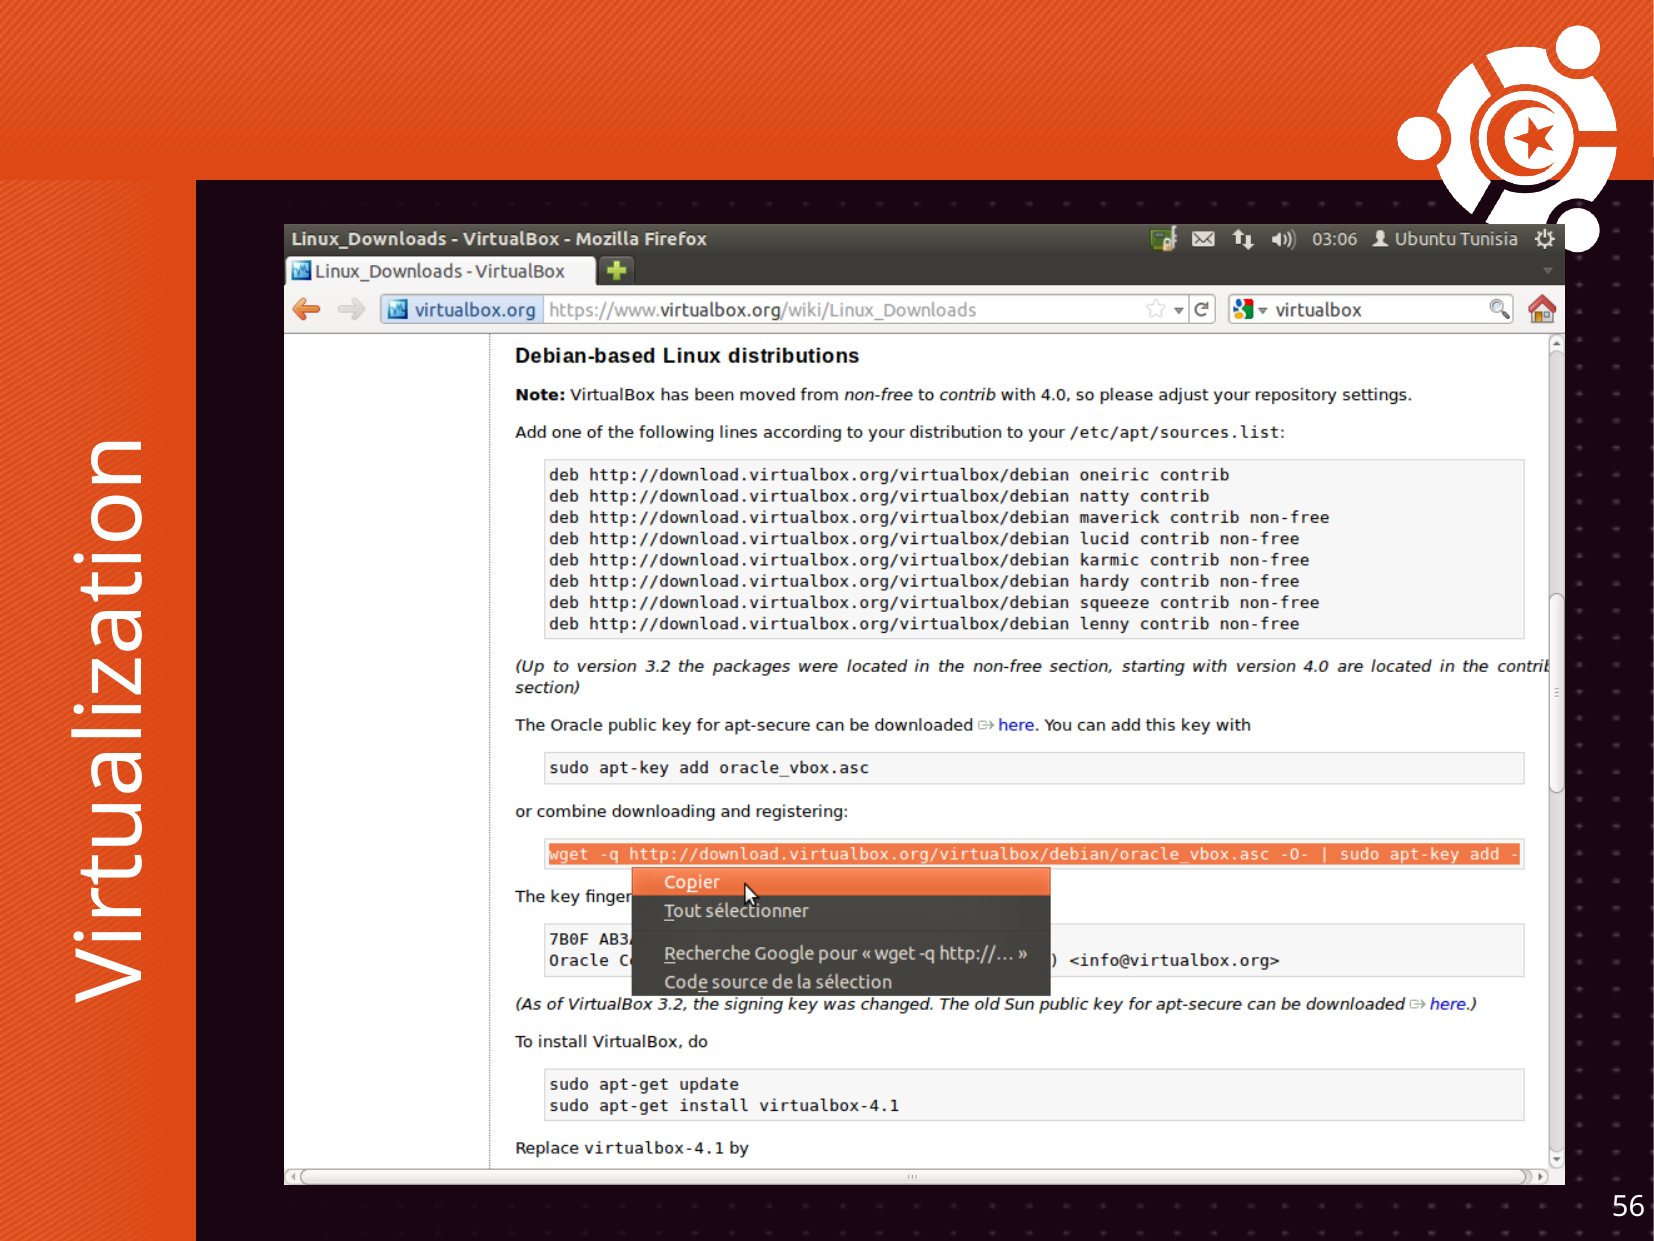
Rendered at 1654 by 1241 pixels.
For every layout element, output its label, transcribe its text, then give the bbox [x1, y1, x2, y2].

title Virtualization [17, 210, 196, 1229]
picture [0, 0, 1654, 1241]
